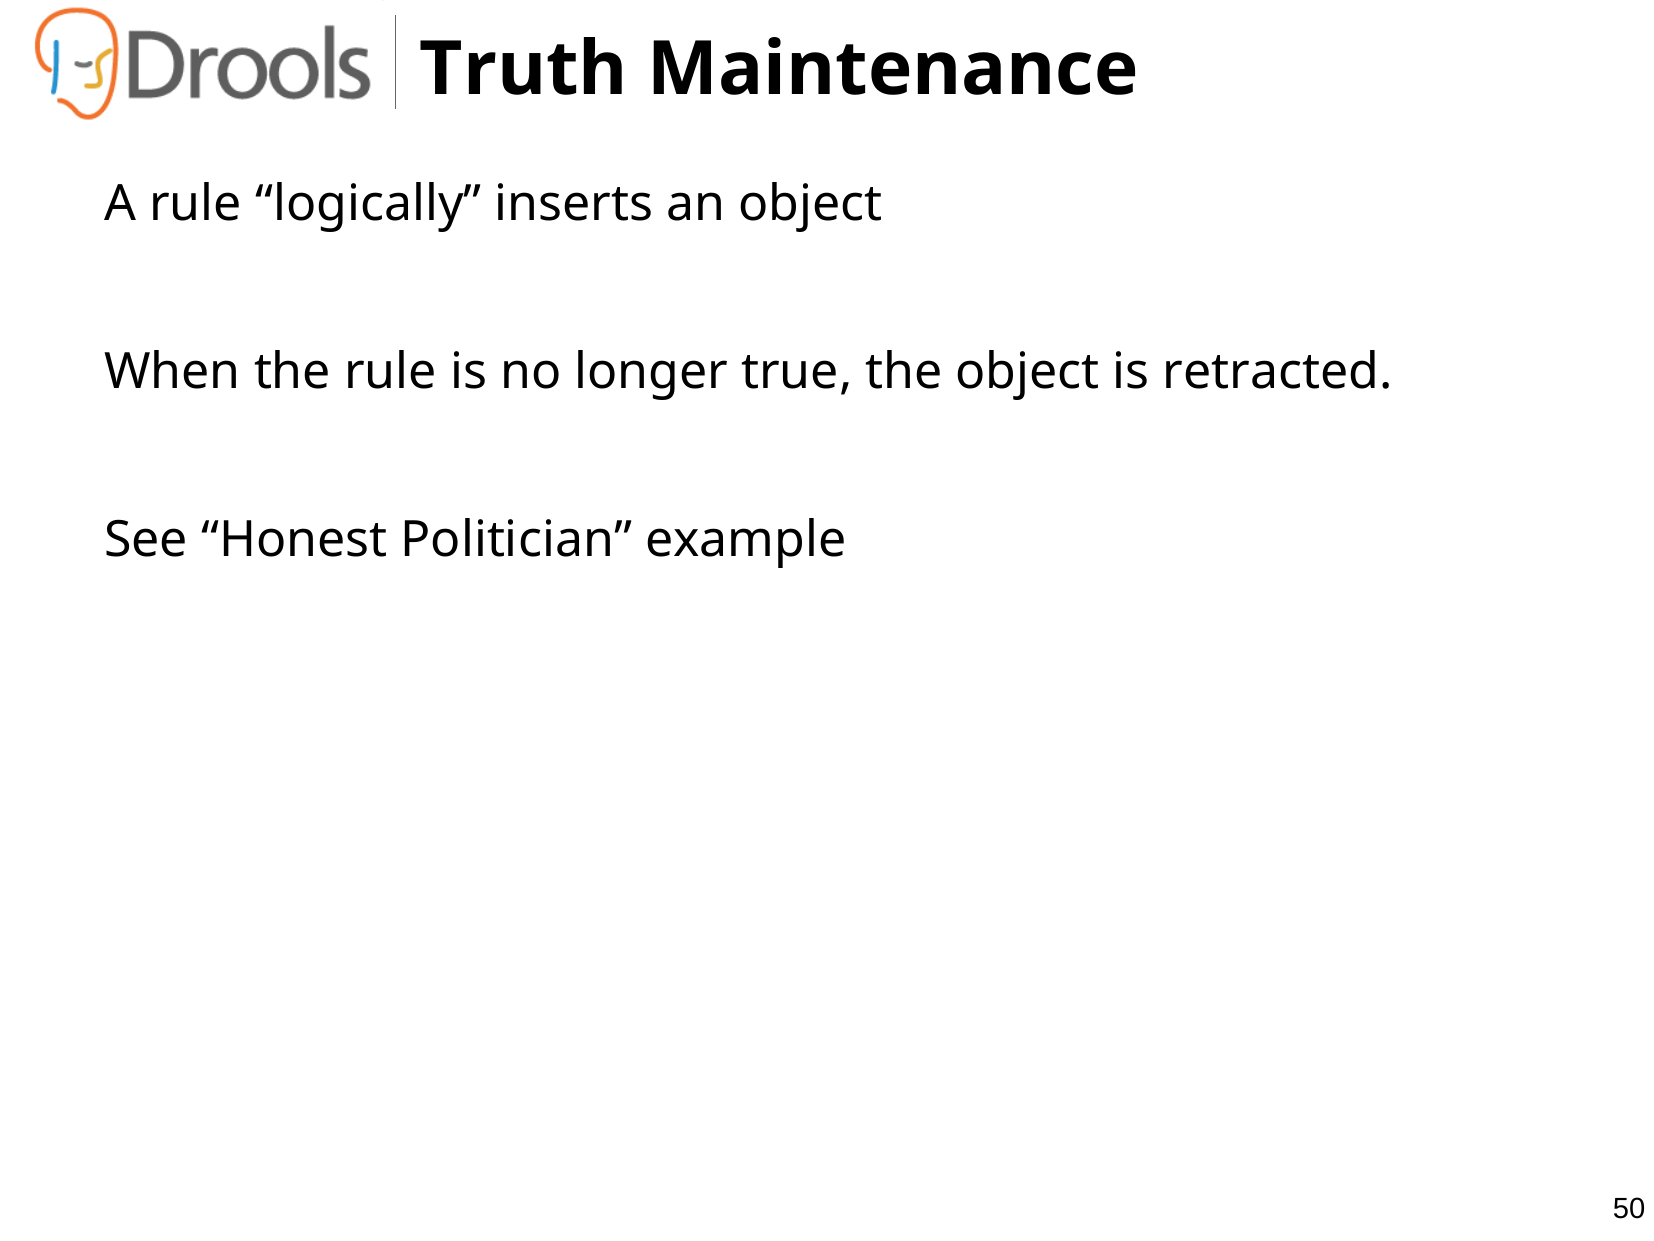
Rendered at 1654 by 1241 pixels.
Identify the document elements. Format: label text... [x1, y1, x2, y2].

title Truth Maintenance [419, 12, 1630, 118]
picture [29, 0, 384, 126]
list A rule “logically” inserts an object When the rule is no longer true, the object is retracted. See “Honest Politician” example [104, 166, 1517, 934]
